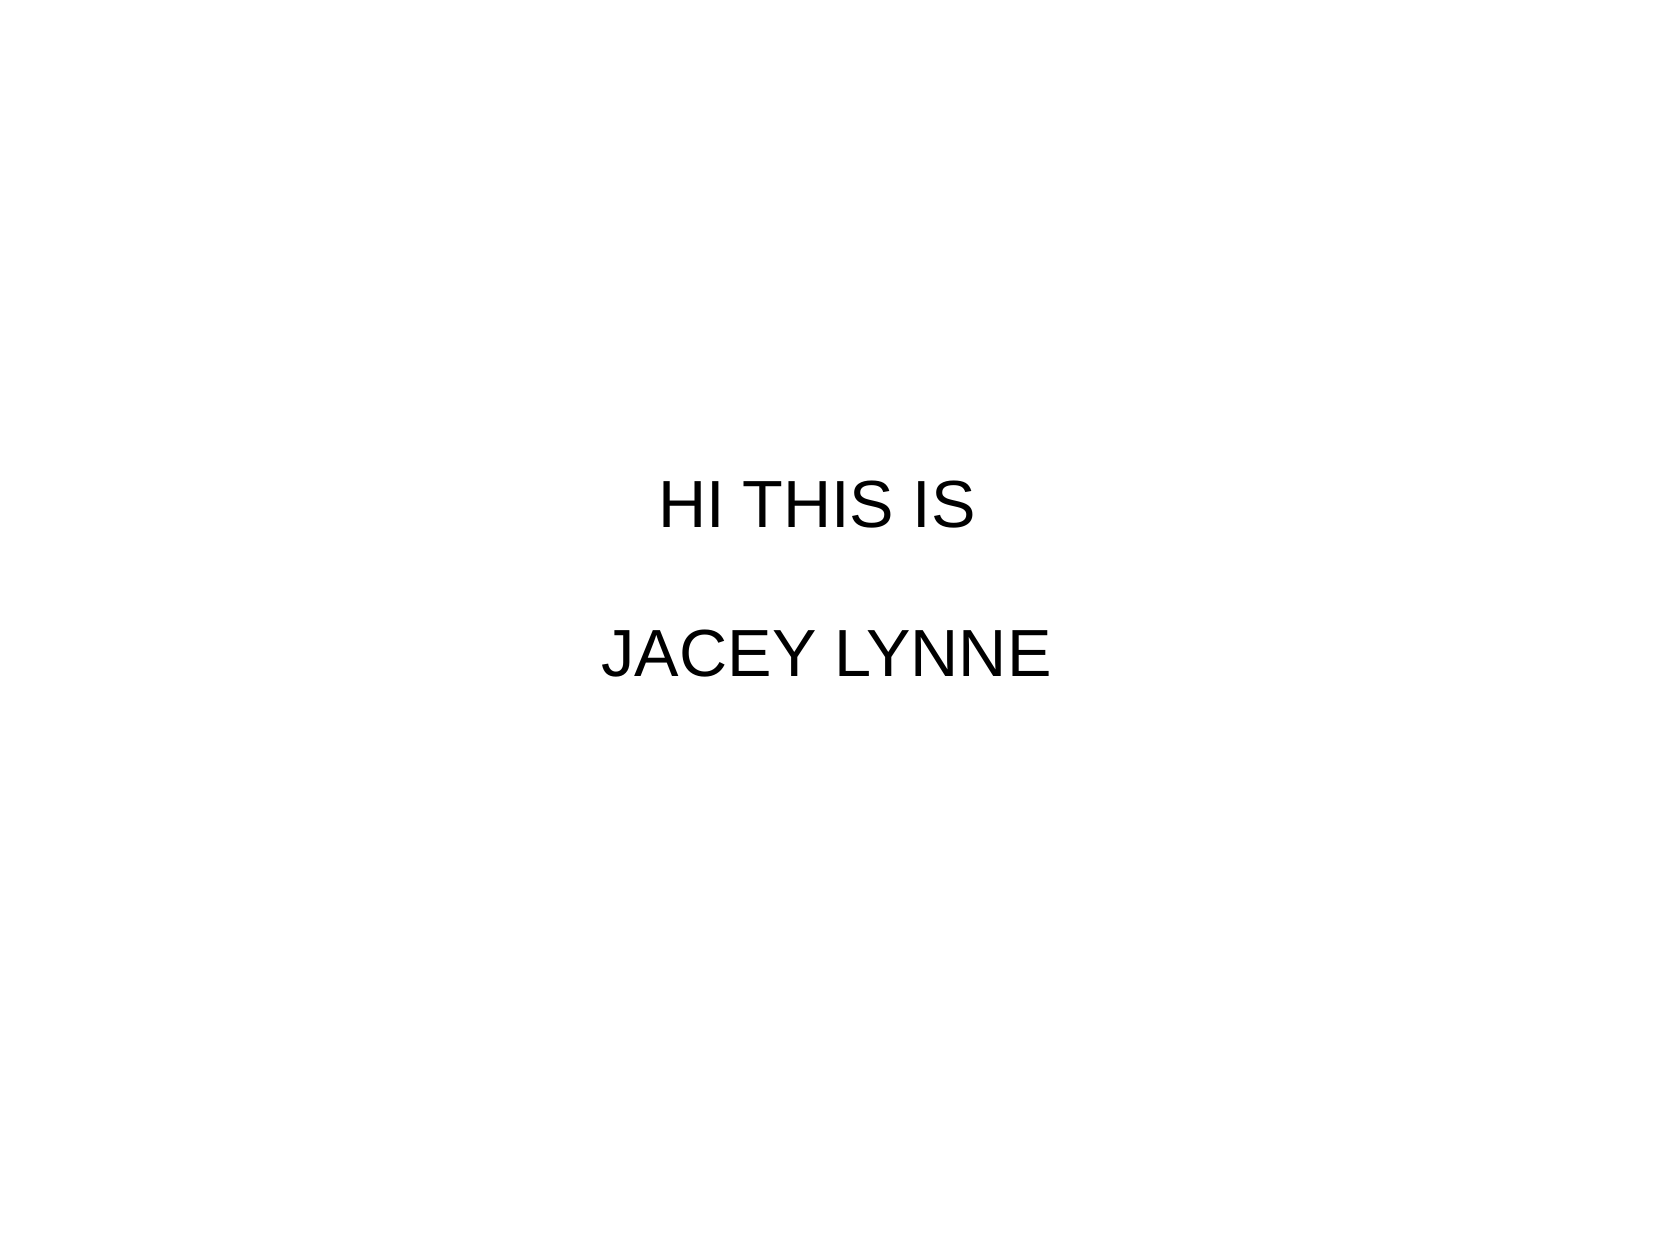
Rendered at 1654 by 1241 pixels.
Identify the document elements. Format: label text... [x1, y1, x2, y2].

subtitle HI THIS IS JACEY LYNNE [82, 49, 1571, 1109]
